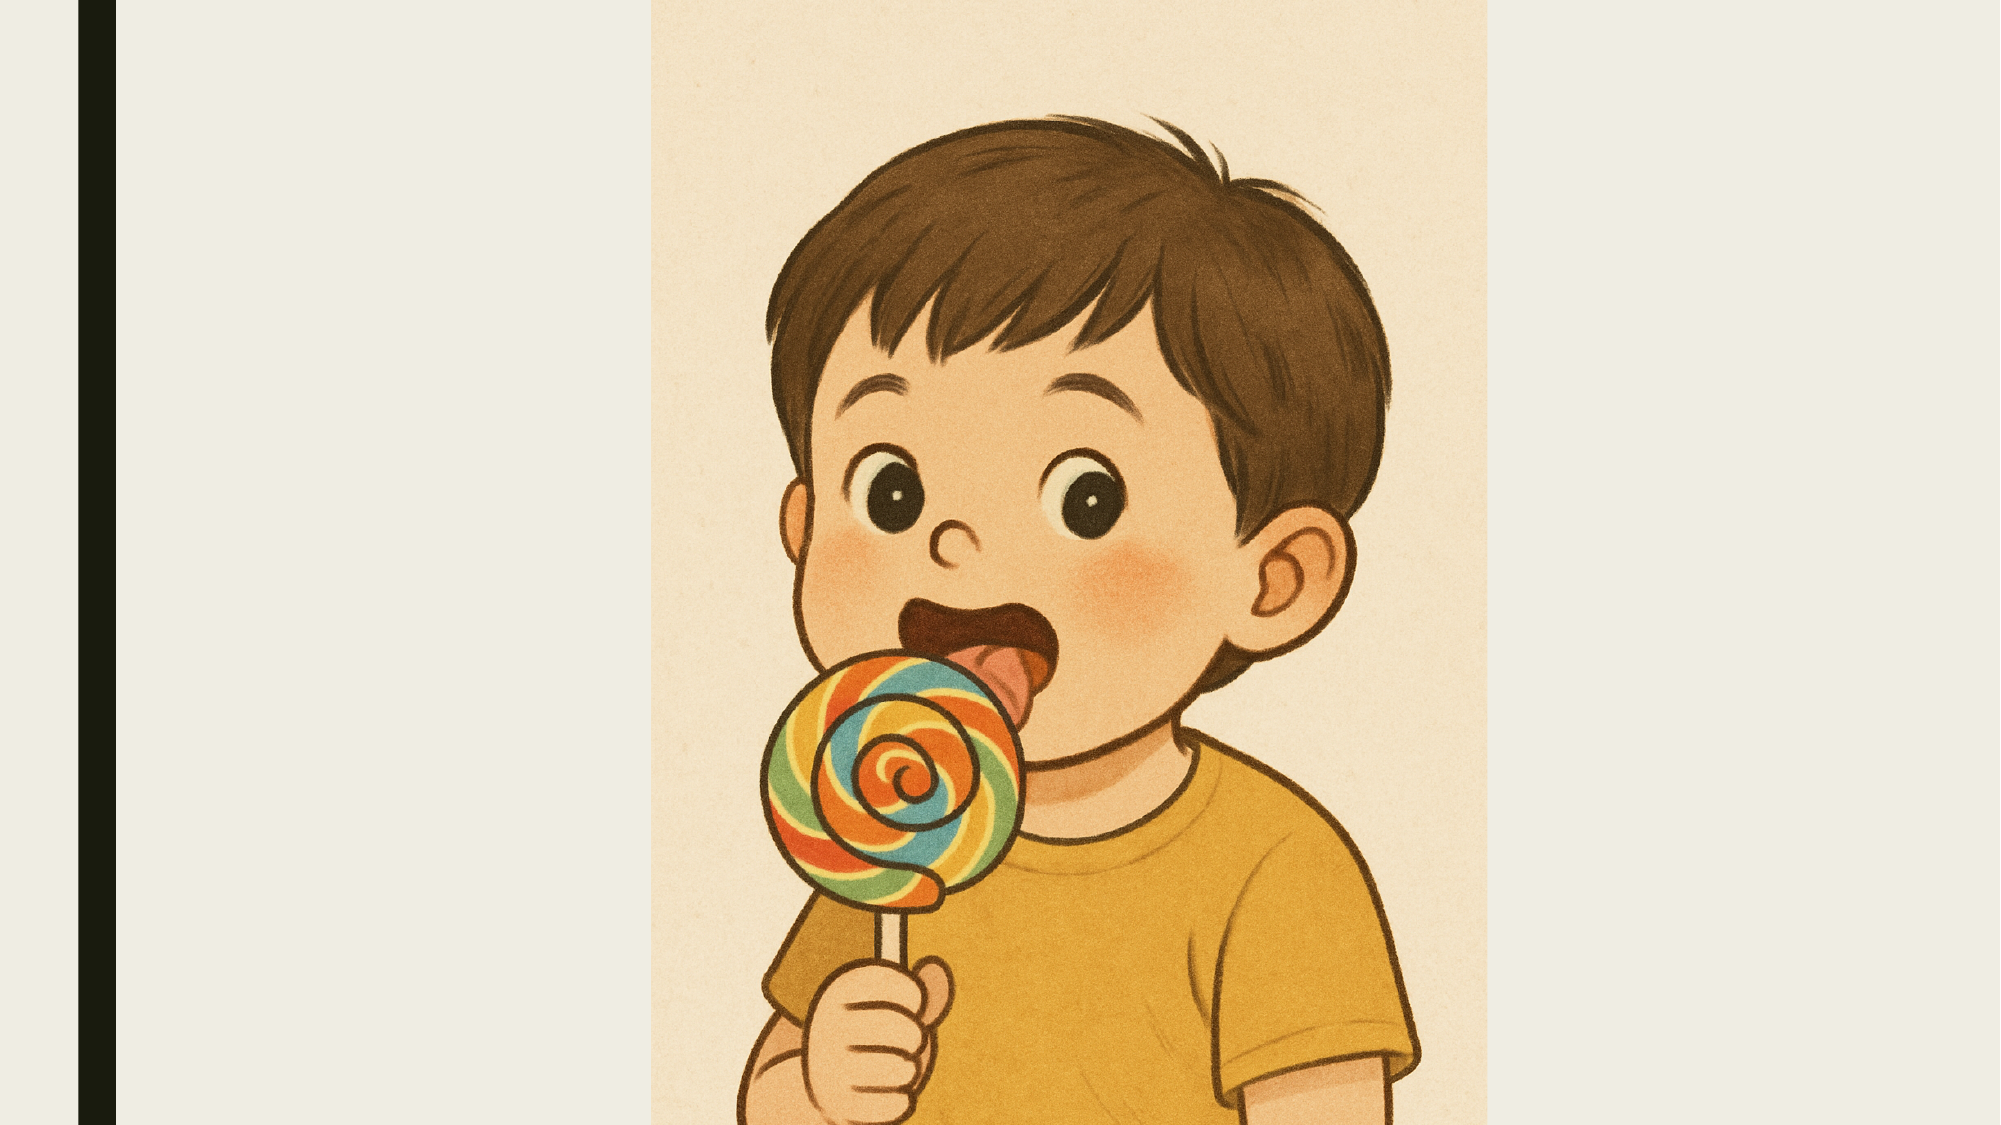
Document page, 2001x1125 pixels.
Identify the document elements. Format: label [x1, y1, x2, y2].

picture [648, 0, 1488, 1125]
